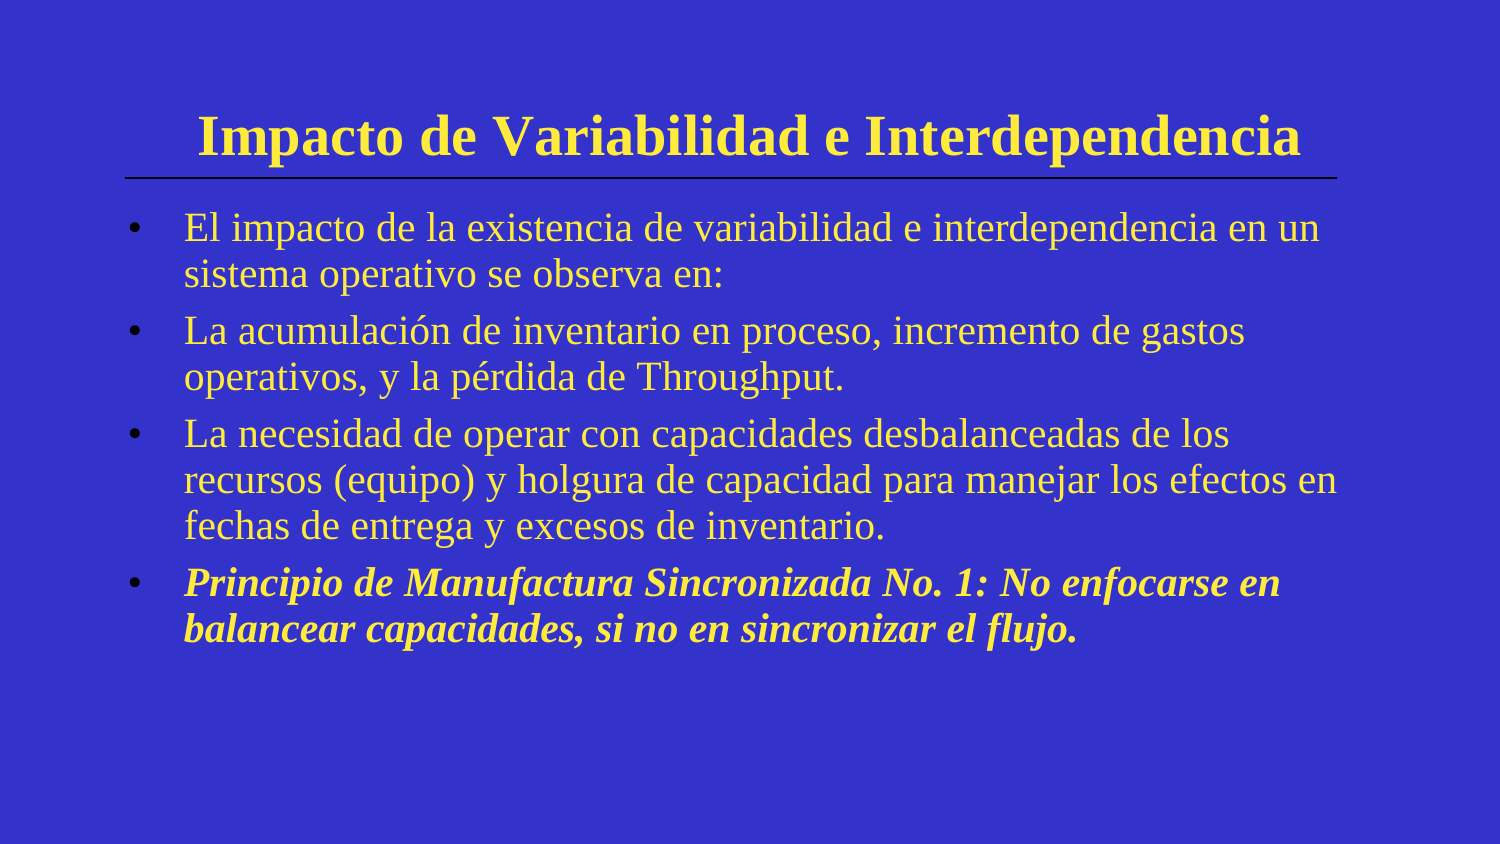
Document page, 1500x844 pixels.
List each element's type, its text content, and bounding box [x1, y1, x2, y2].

list El impacto de la existencia de variabilidad e interdependencia en un sistema operativo se observa en: La acumulación de inventario en proceso, incremento de gastos operativos, y la pérdida de Throughput. La necesidad de operar con capacidades desbalanceadas de los recursos (equipo) y holgura de capacidad para manejar los efectos en fechas de entrega y excesos de inventario. Principio de Manufactura Sincronizada No. 1: No enfocarse en balancear capacidades, si no en sincronizar el flujo. [112, 196, 1388, 704]
title Impacto de Variabilidad e Interdependencia [112, 65, 1388, 196]
